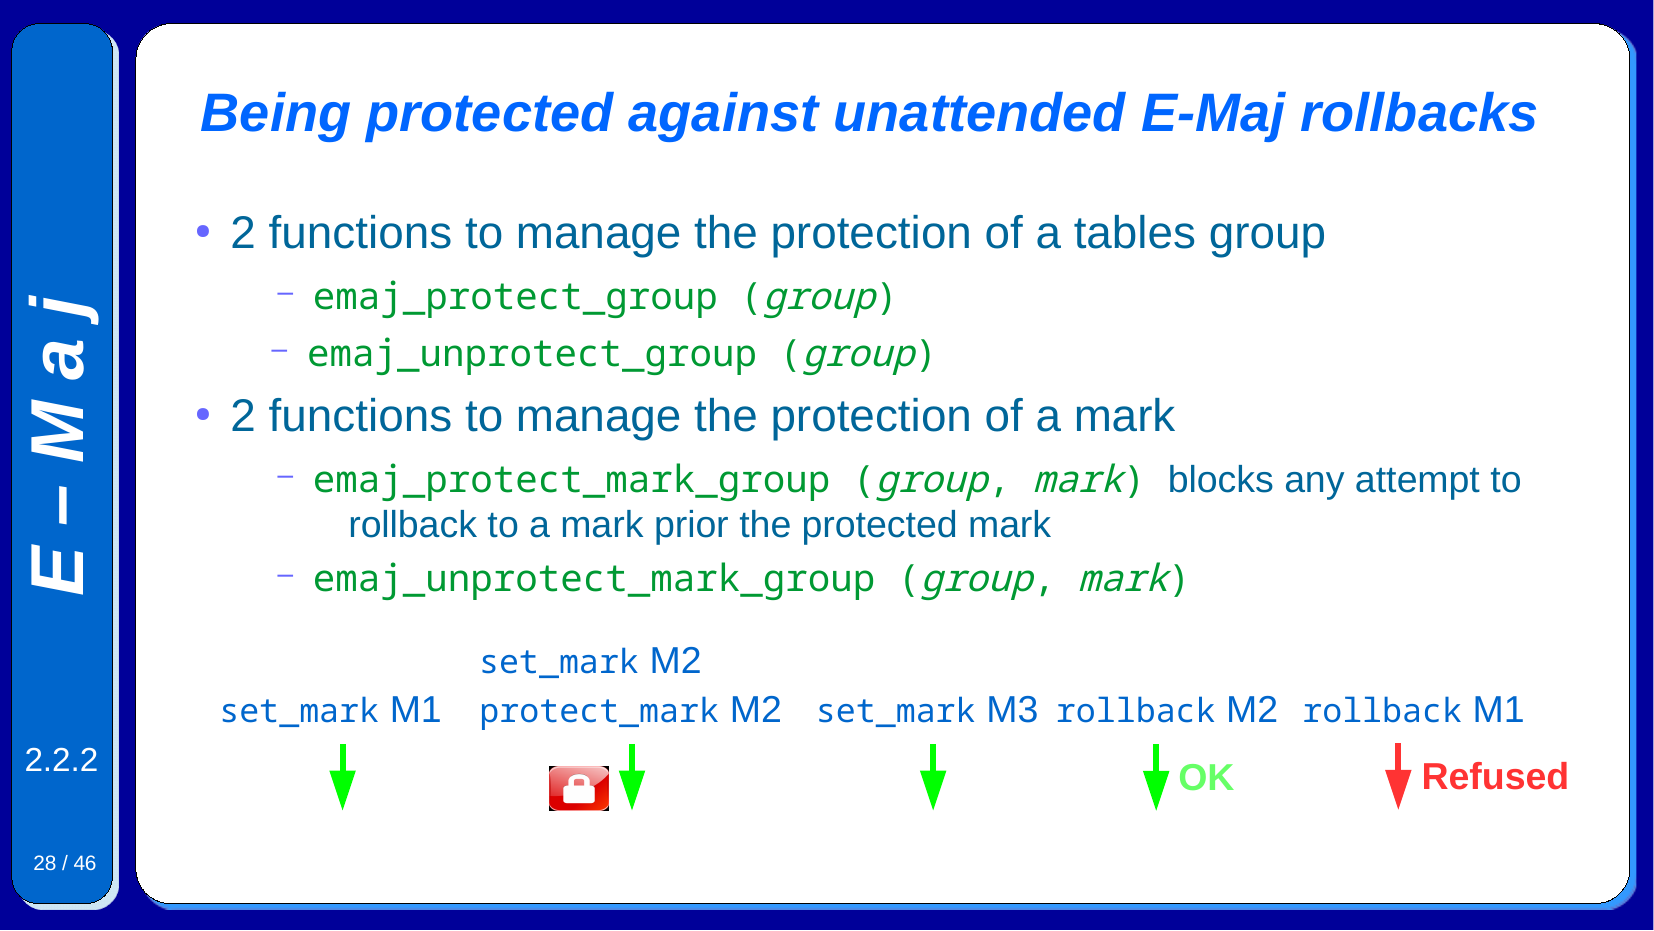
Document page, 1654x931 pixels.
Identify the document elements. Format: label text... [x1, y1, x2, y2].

text_box protect_mark M2 [464, 680, 797, 739]
list 2 functions to manage the protection of a tables group emaj_protect_group (group) emaj_unprotect_group (group) 2 functions to manage the protection of a mark emaj_protect_mark_group (group, mark) blocks any attempt to rollback to a mark prior the protected mark emaj_unprotect_mark_group (group, mark) [177, 206, 1587, 591]
text_box set_mark M3 [801, 680, 1058, 739]
picture [549, 766, 609, 811]
text_box OK [1163, 749, 1250, 806]
text_box set_mark M2 [464, 630, 721, 680]
title Being protected against unattended E-Maj rollbacks [200, 34, 1575, 191]
text_box rollback M2 [1058, 680, 1287, 739]
text_box set_mark M1 [204, 680, 461, 739]
text_box rollback M1 [1287, 680, 1540, 739]
text_box Refused [1396, 748, 1595, 811]
